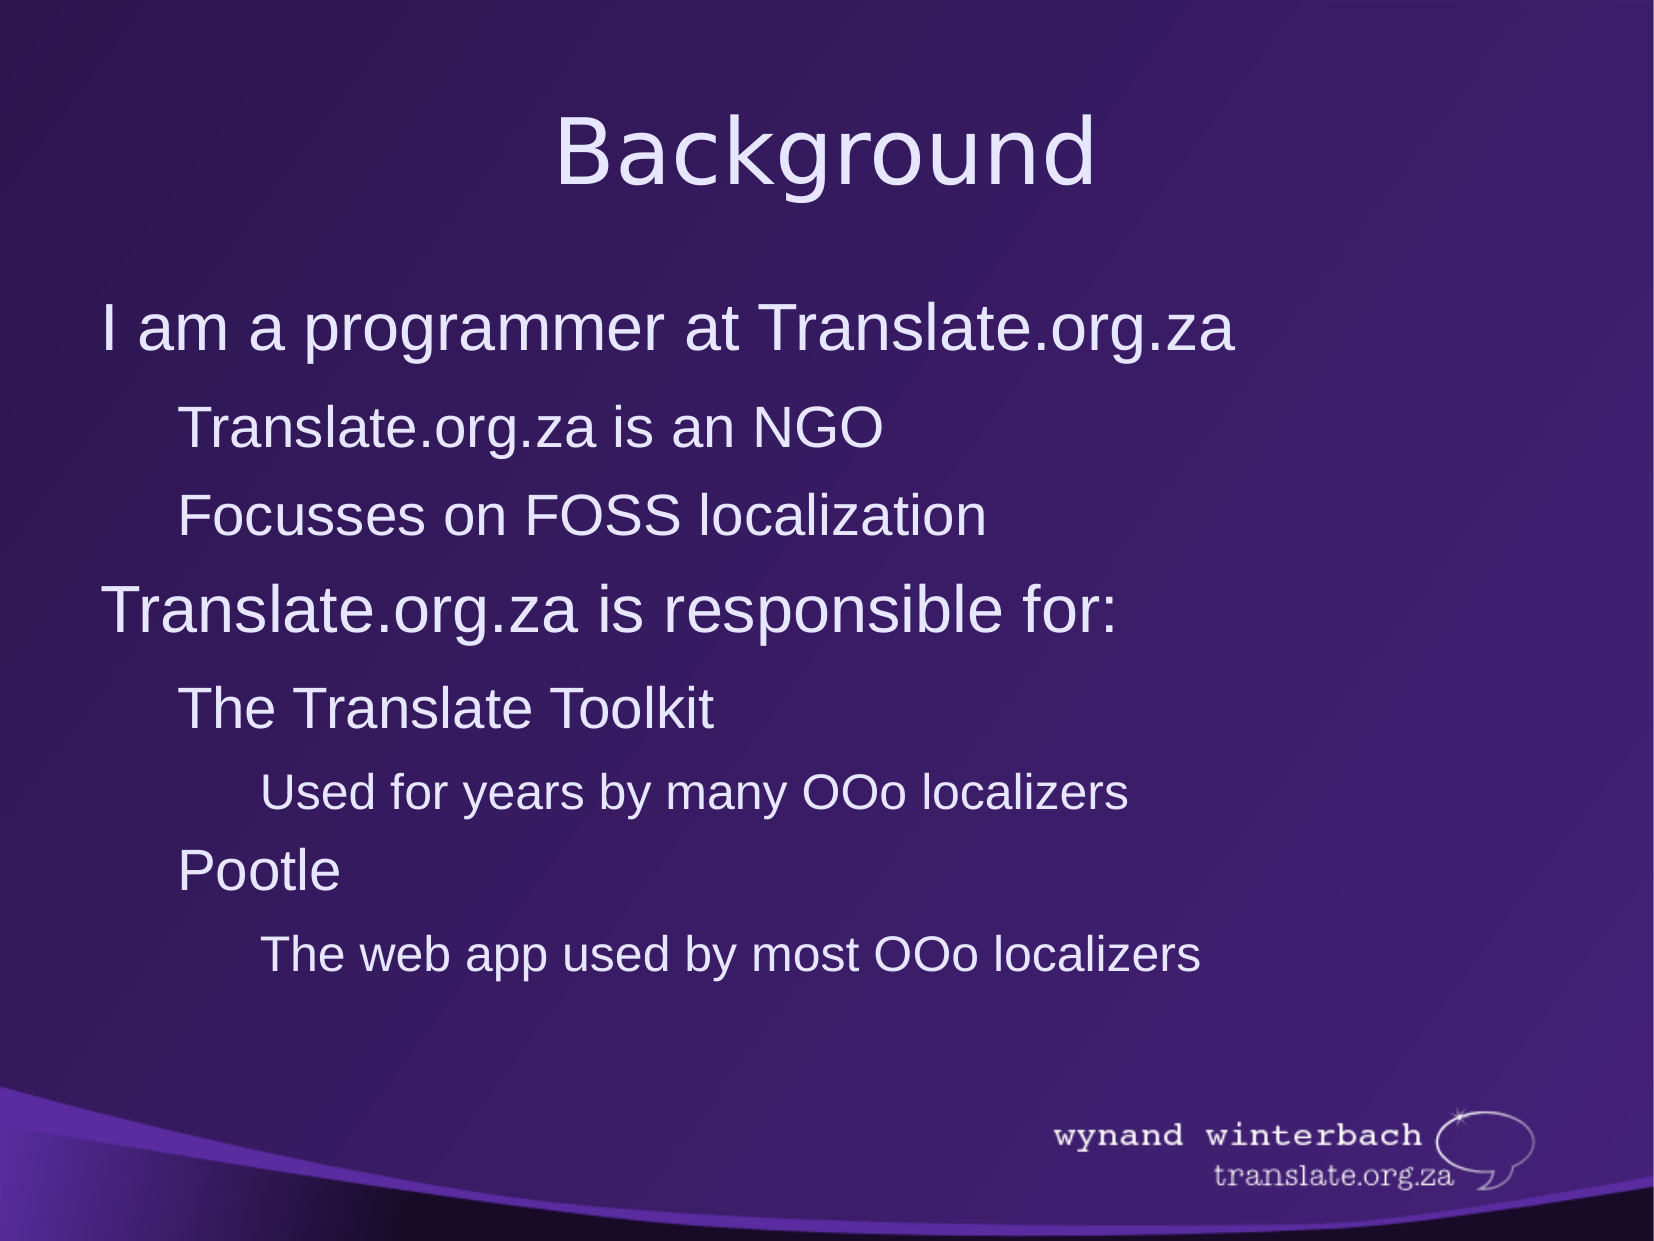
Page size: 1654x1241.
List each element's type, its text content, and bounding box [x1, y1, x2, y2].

picture [0, 0, 1654, 1241]
list I am a programmer at Translate.org.za Translate.org.za is an NGO Focusses on FOSS localization Translate.org.za is responsible for: The Translate Toolkit Used for years by many OOo localizers Pootle The web app used by most OOo localizers [82, 290, 1571, 1094]
title Background [82, 49, 1571, 257]
